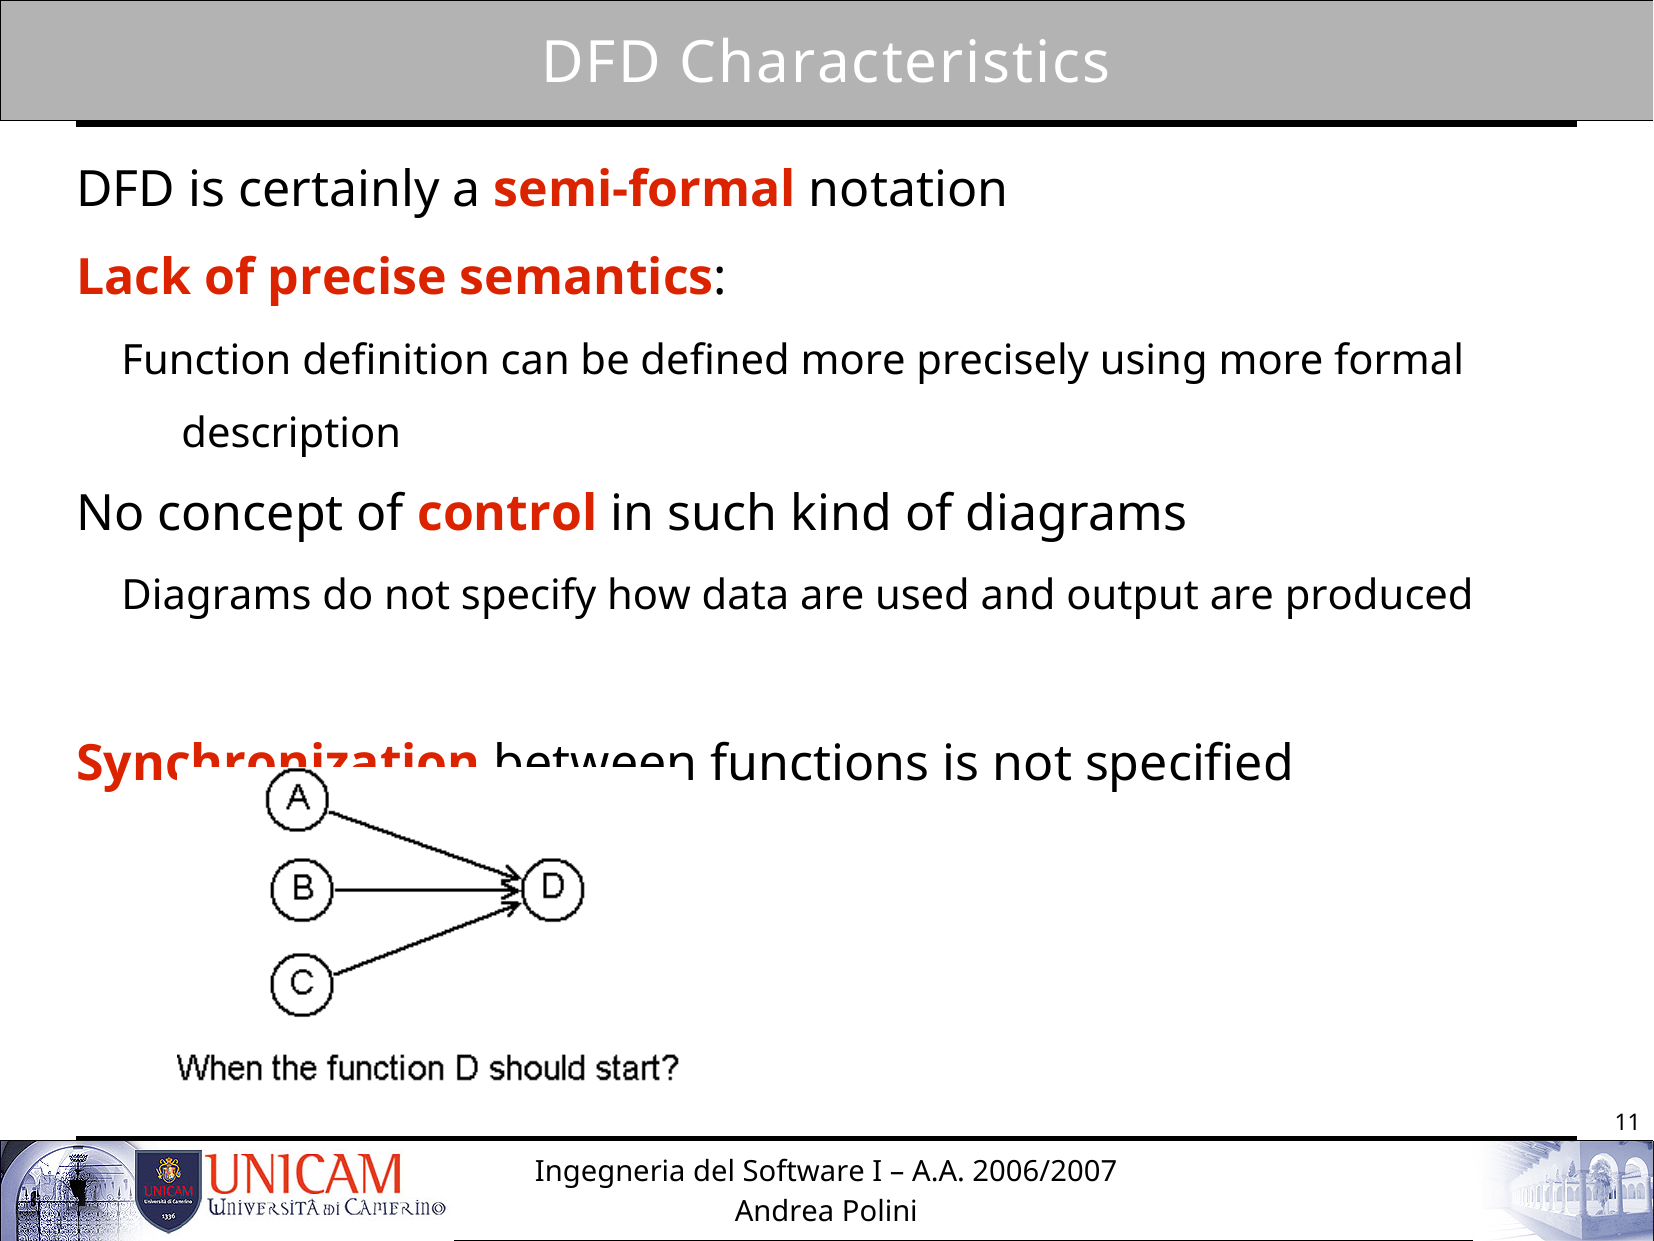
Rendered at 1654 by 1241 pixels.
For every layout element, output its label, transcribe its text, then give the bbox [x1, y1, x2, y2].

picture [1473, 1141, 1654, 1241]
picture [177, 767, 680, 1093]
picture [0, 1141, 454, 1241]
title DFD Characteristics [0, 0, 1653, 121]
list DFD is certainly a semi-formal notation Lack of precise semantics: Function definition can be defined more precisely using more formal description No concept of control in such kind of diagrams Diagrams do not specify how data are used and output are produced Synchronization between functions is not specified [76, 152, 1577, 755]
